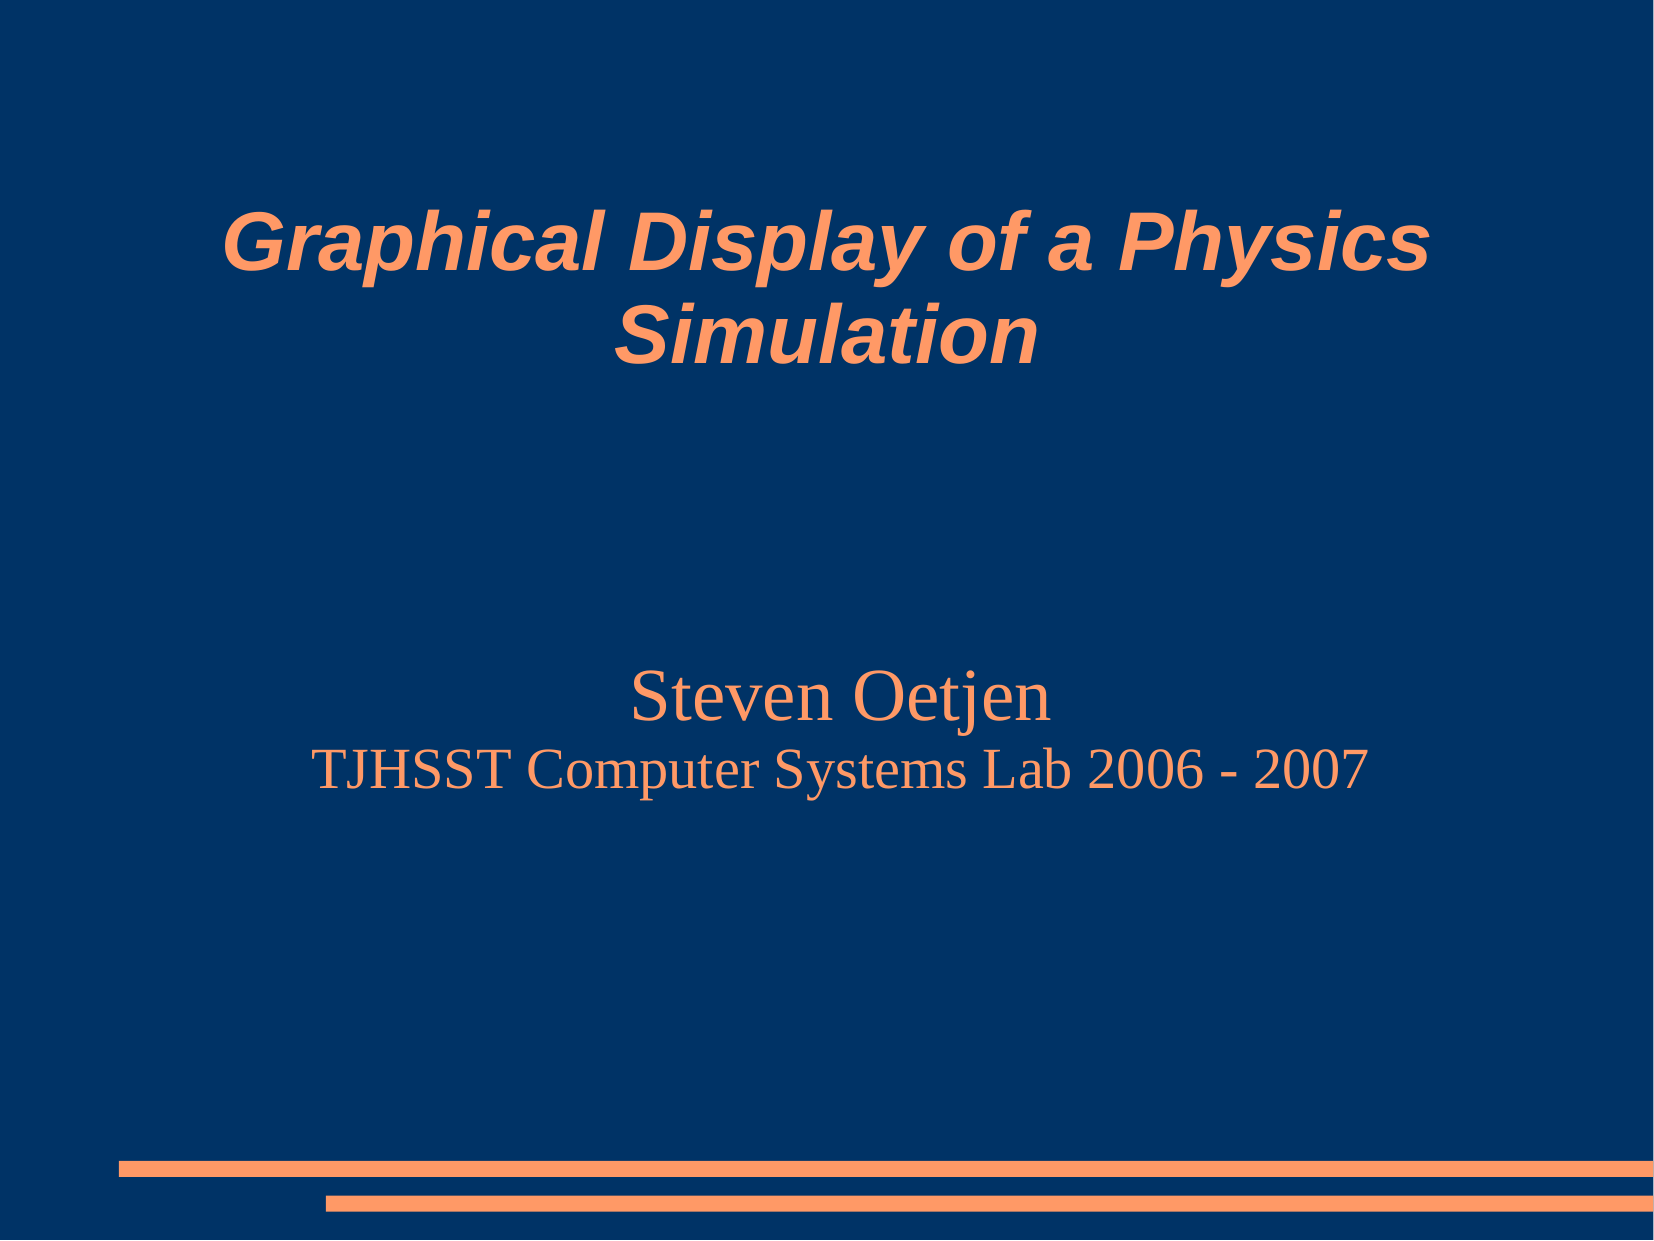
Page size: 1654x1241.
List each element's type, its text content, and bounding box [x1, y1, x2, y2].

title Graphical Display of a Physics Simulation [121, 195, 1534, 329]
subtitle Steven Oetjen TJHSST Computer Systems Lab 2006 - 2007 [121, 329, 1561, 1125]
